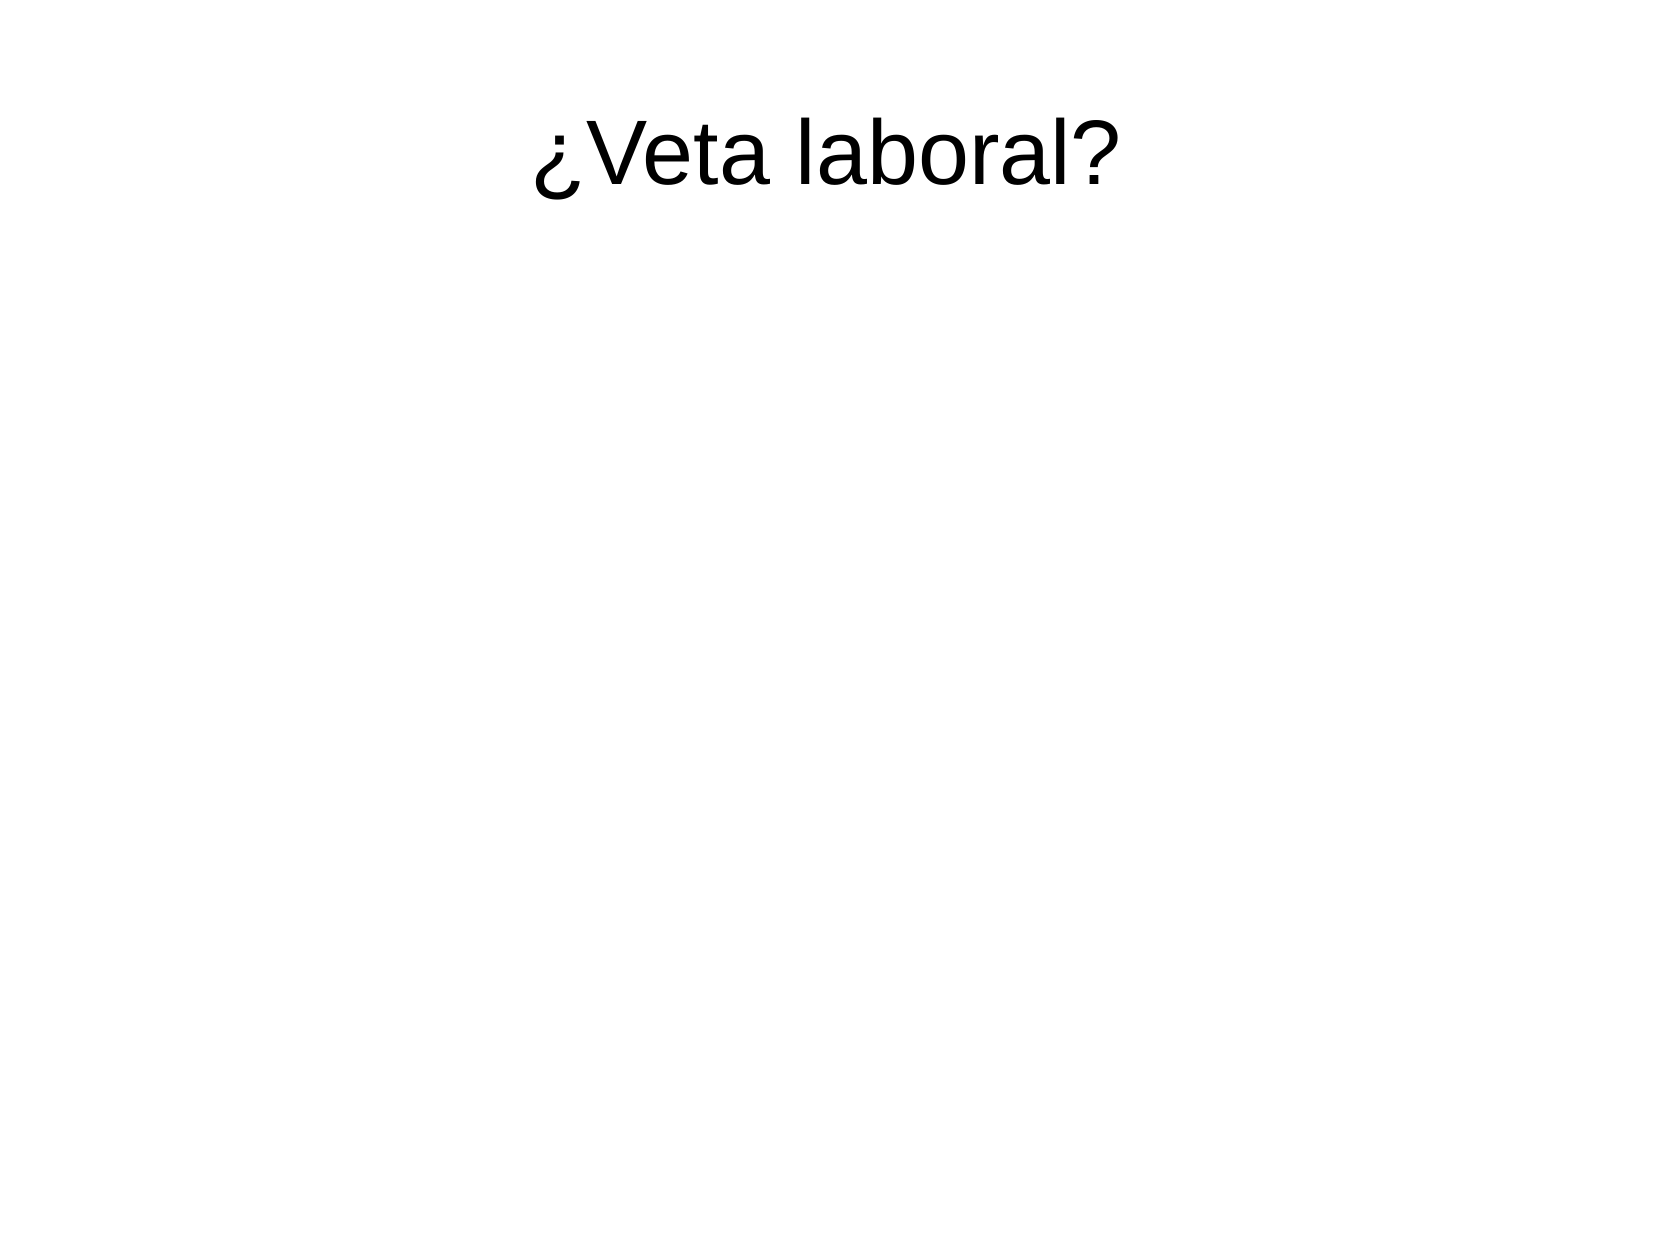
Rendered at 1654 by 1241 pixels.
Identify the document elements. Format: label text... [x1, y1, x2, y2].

title ¿Veta laboral? [82, 49, 1571, 257]
